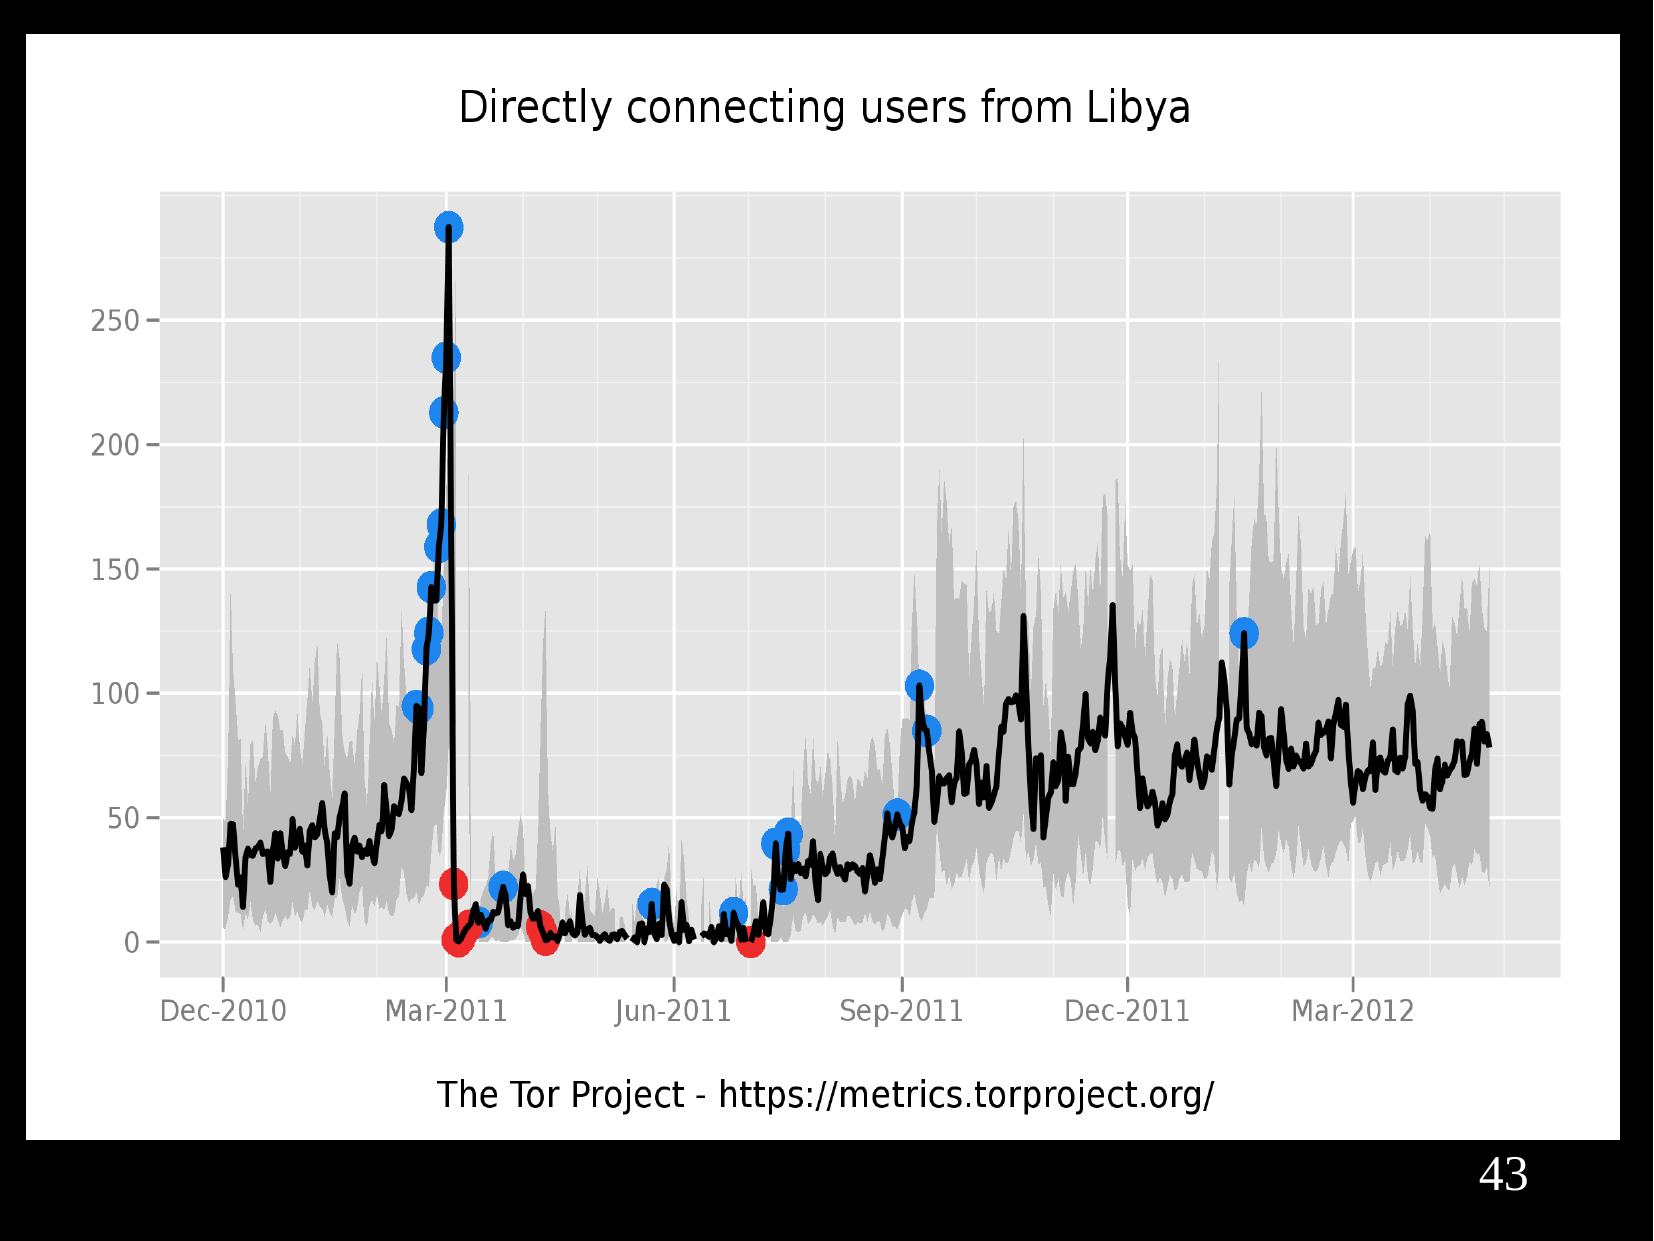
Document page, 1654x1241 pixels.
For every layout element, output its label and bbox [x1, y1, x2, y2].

picture [26, 34, 1620, 1140]
